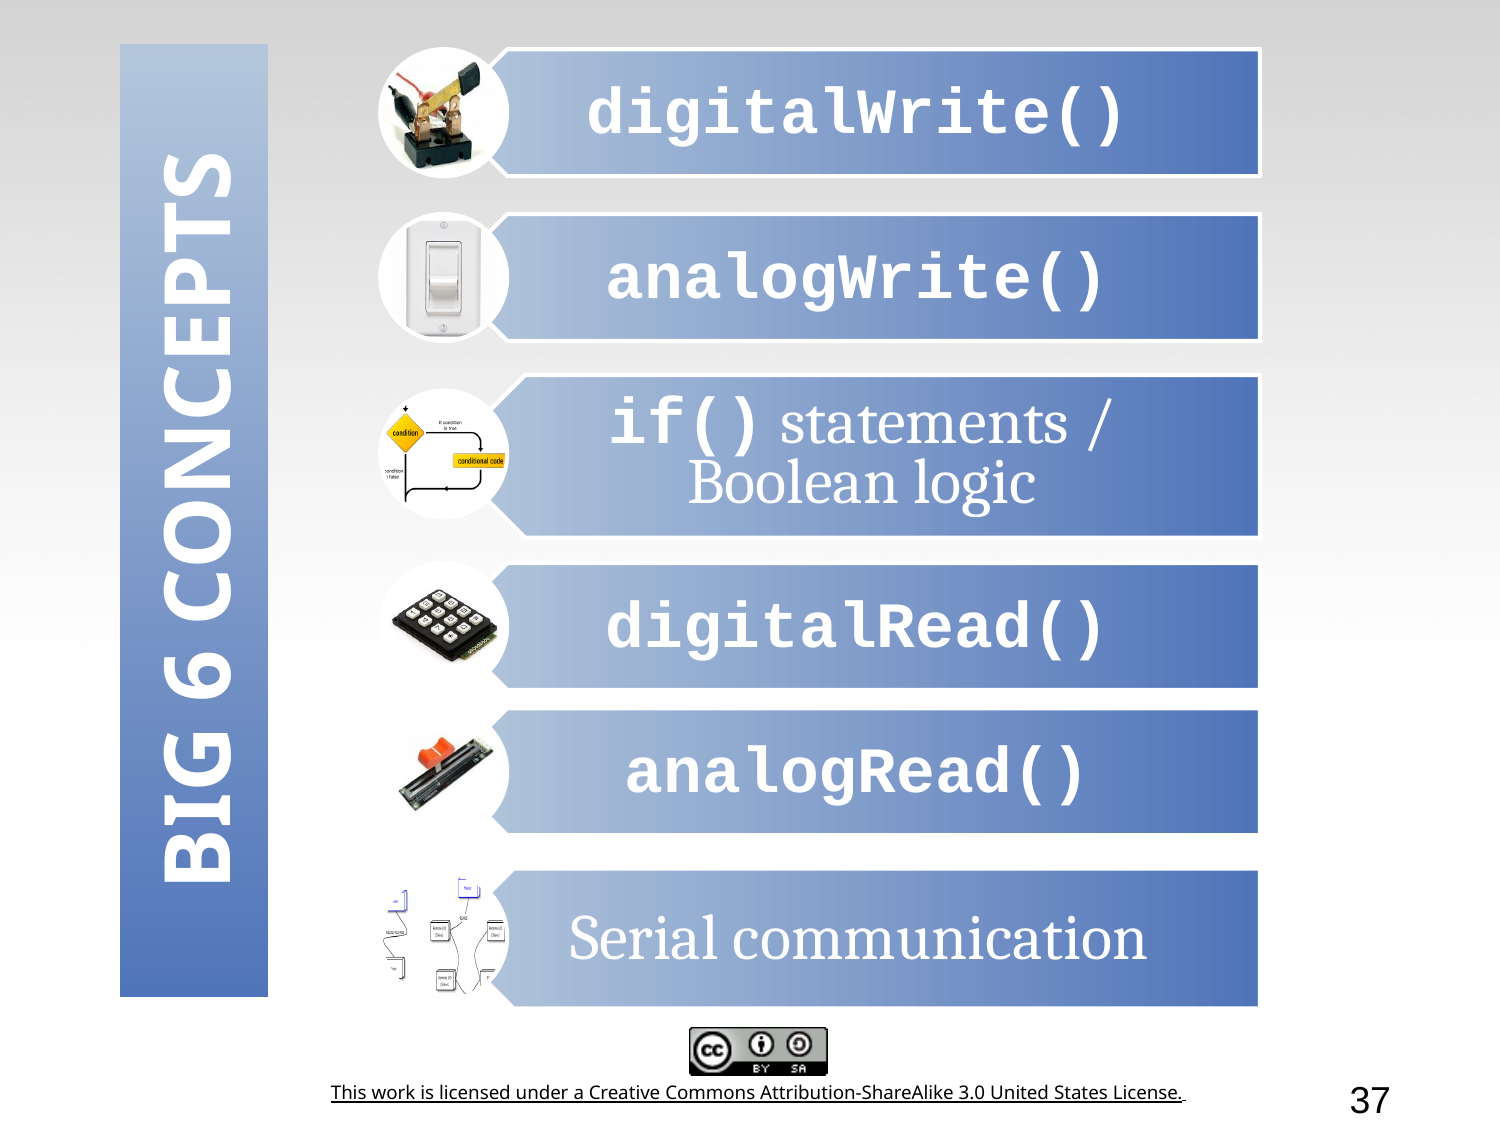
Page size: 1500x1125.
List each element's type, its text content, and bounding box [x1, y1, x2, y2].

text_box if() statements / Boolean logic [488, 374, 1261, 538]
text_box [380, 390, 508, 518]
picture [0, 0, 1500, 1125]
text_box [380, 49, 508, 177]
text_box digitalWrite() [489, 49, 1261, 177]
text_box BIG 6 CONCEPTS [120, 44, 268, 997]
text_box [380, 563, 508, 690]
text_box [380, 708, 508, 836]
text_box analogWrite() [489, 214, 1261, 341]
text_box [380, 873, 508, 1001]
text_box digitalRead() [489, 563, 1261, 691]
text_box analogRead() [489, 708, 1261, 836]
text_box [380, 214, 508, 341]
text_box Serial communication [488, 868, 1261, 1009]
